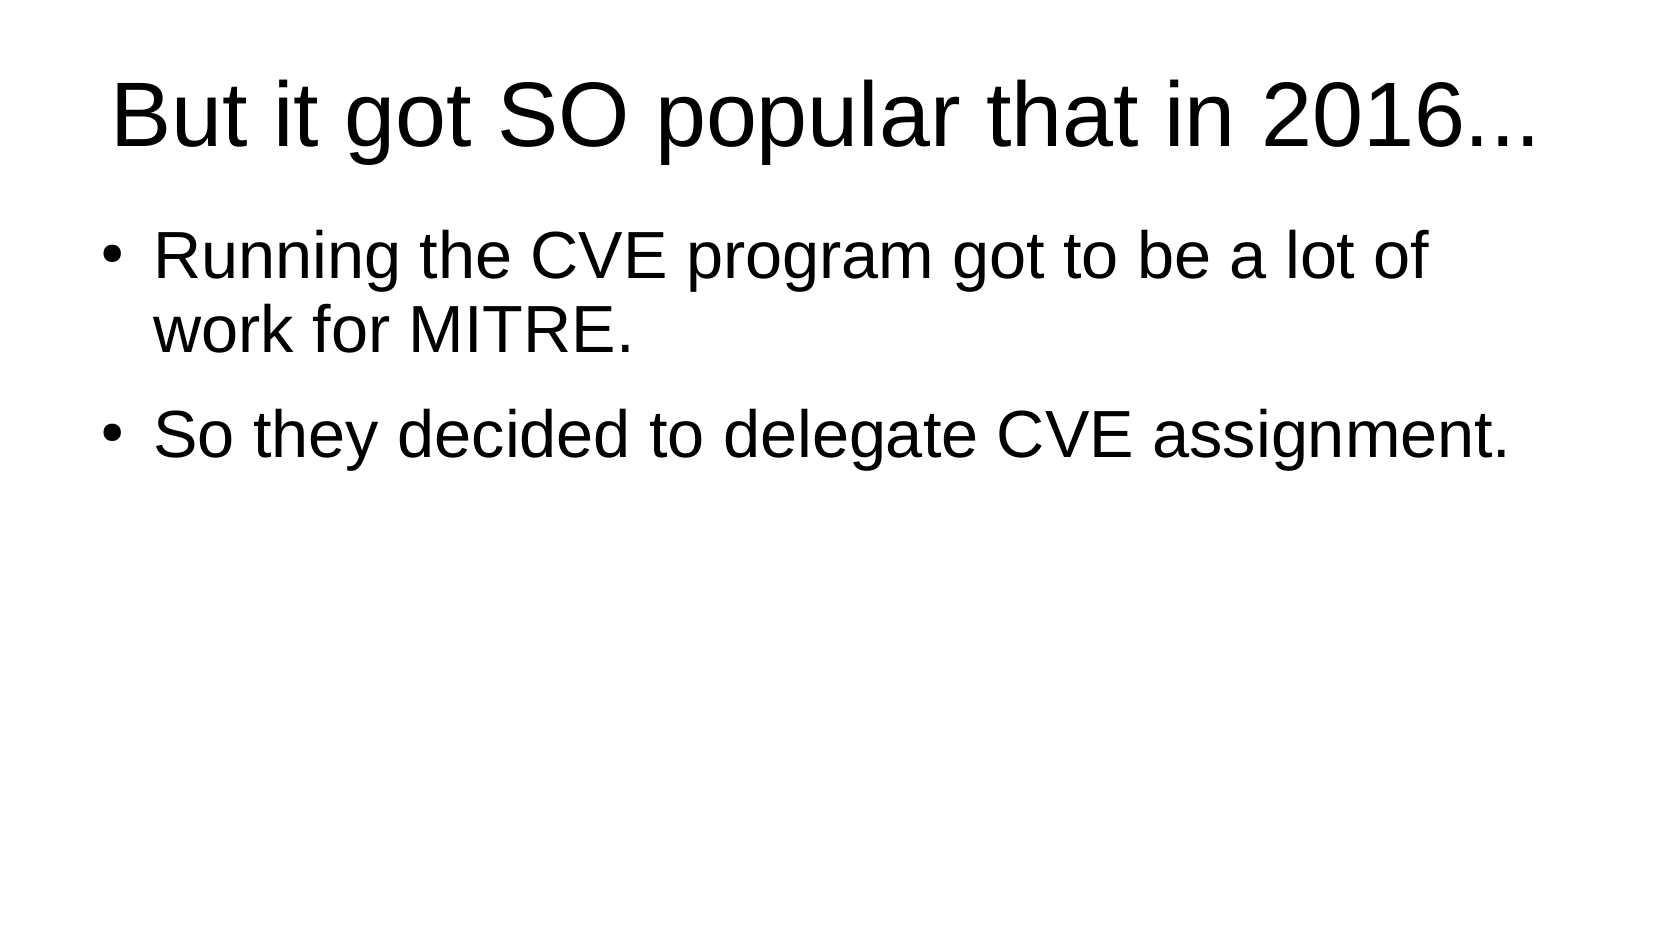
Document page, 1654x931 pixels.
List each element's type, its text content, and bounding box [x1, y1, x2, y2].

list Running the CVE program got to be a lot of work for MITRE. So they decided to delegate CVE assignment. [82, 217, 1571, 758]
title But it got SO popular that in 2016... [82, 37, 1571, 193]
